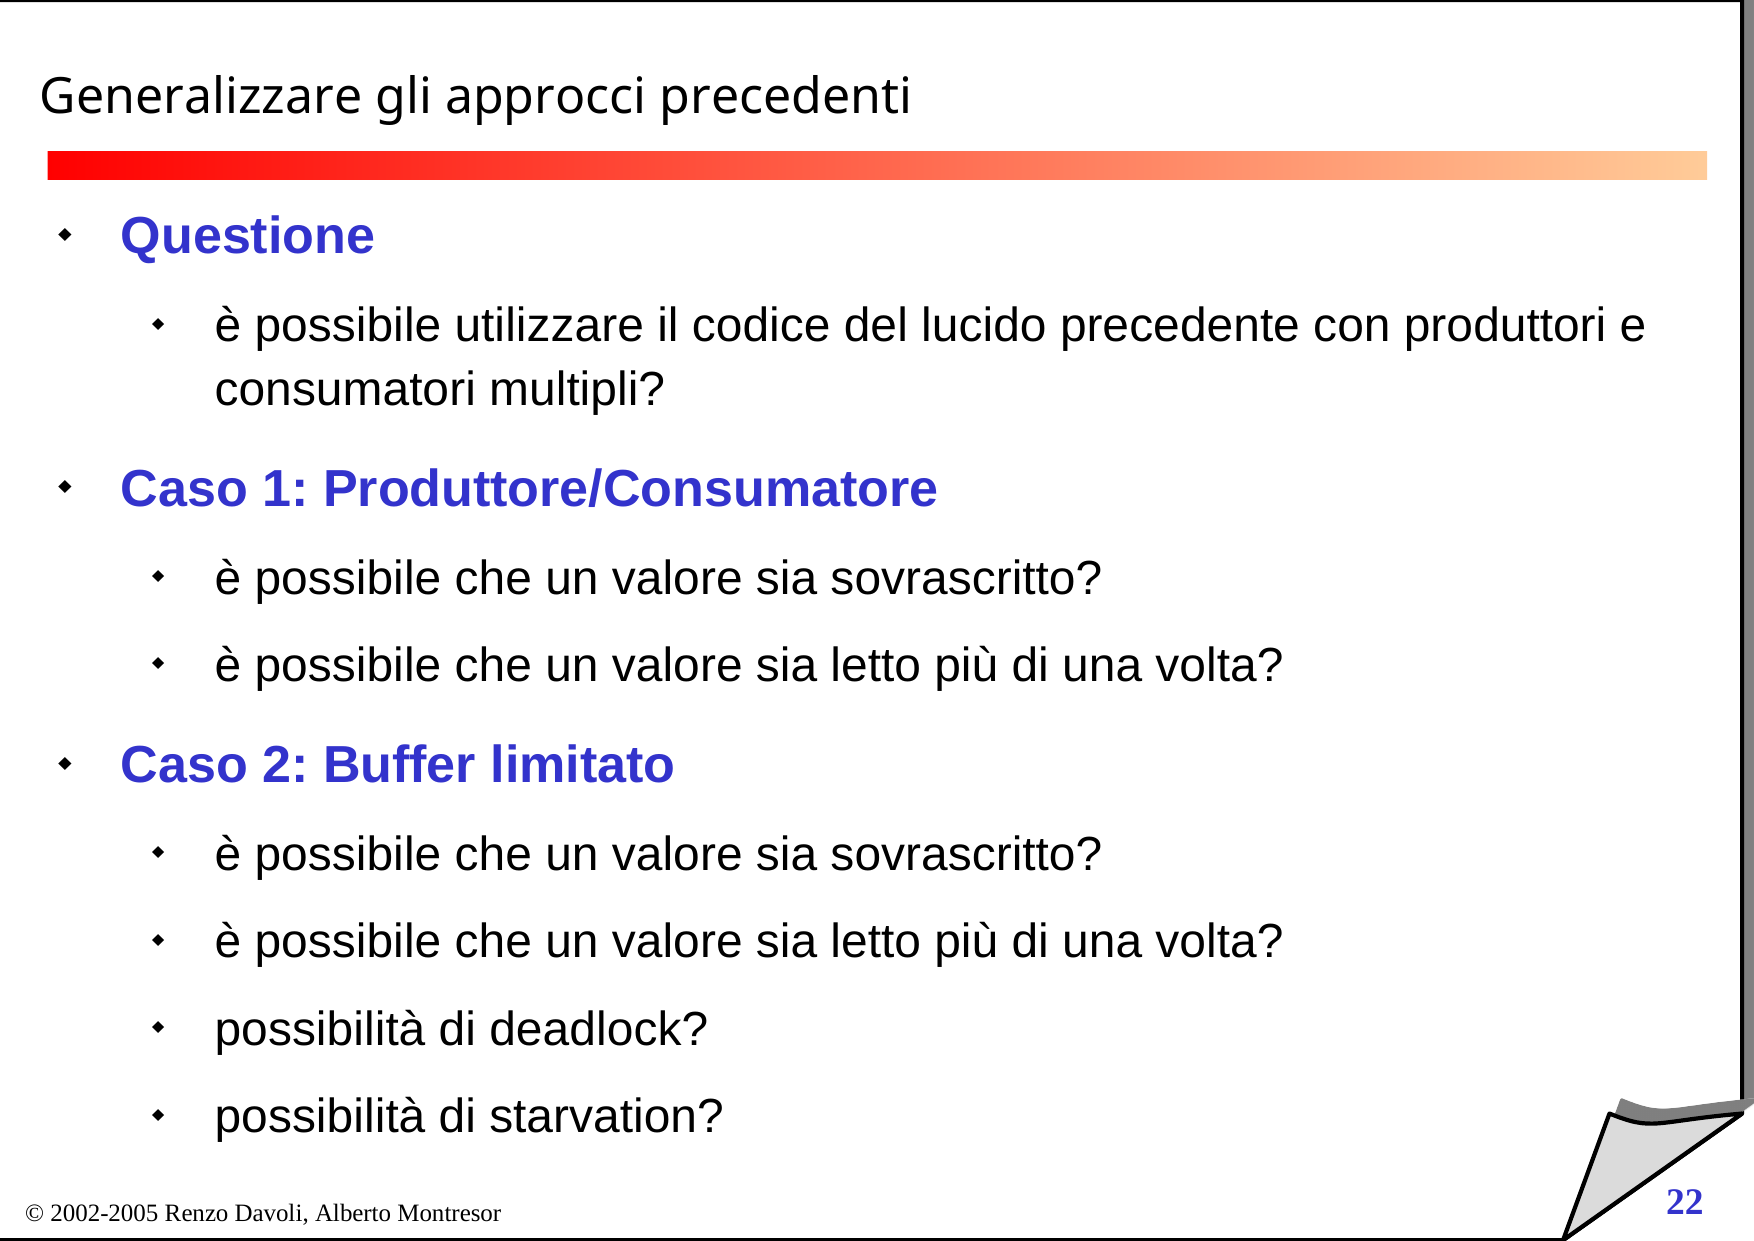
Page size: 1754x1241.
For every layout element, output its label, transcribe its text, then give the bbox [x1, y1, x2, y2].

list Questione è possibile utilizzare il codice del lucido precedente con produttori e consumatori multipli? Caso 1: Produttore/Consumatore è possibile che un valore sia sovrascritto? è possibile che un valore sia letto più di una volta? Caso 2: Buffer limitato è possibile che un valore sia sovrascritto? è possibile che un valore sia letto più di una volta? possibilità di deadlock? possibilità di starvation? [58, 206, 1696, 1151]
title Generalizzare gli approcci precedenti [39, 49, 1713, 144]
